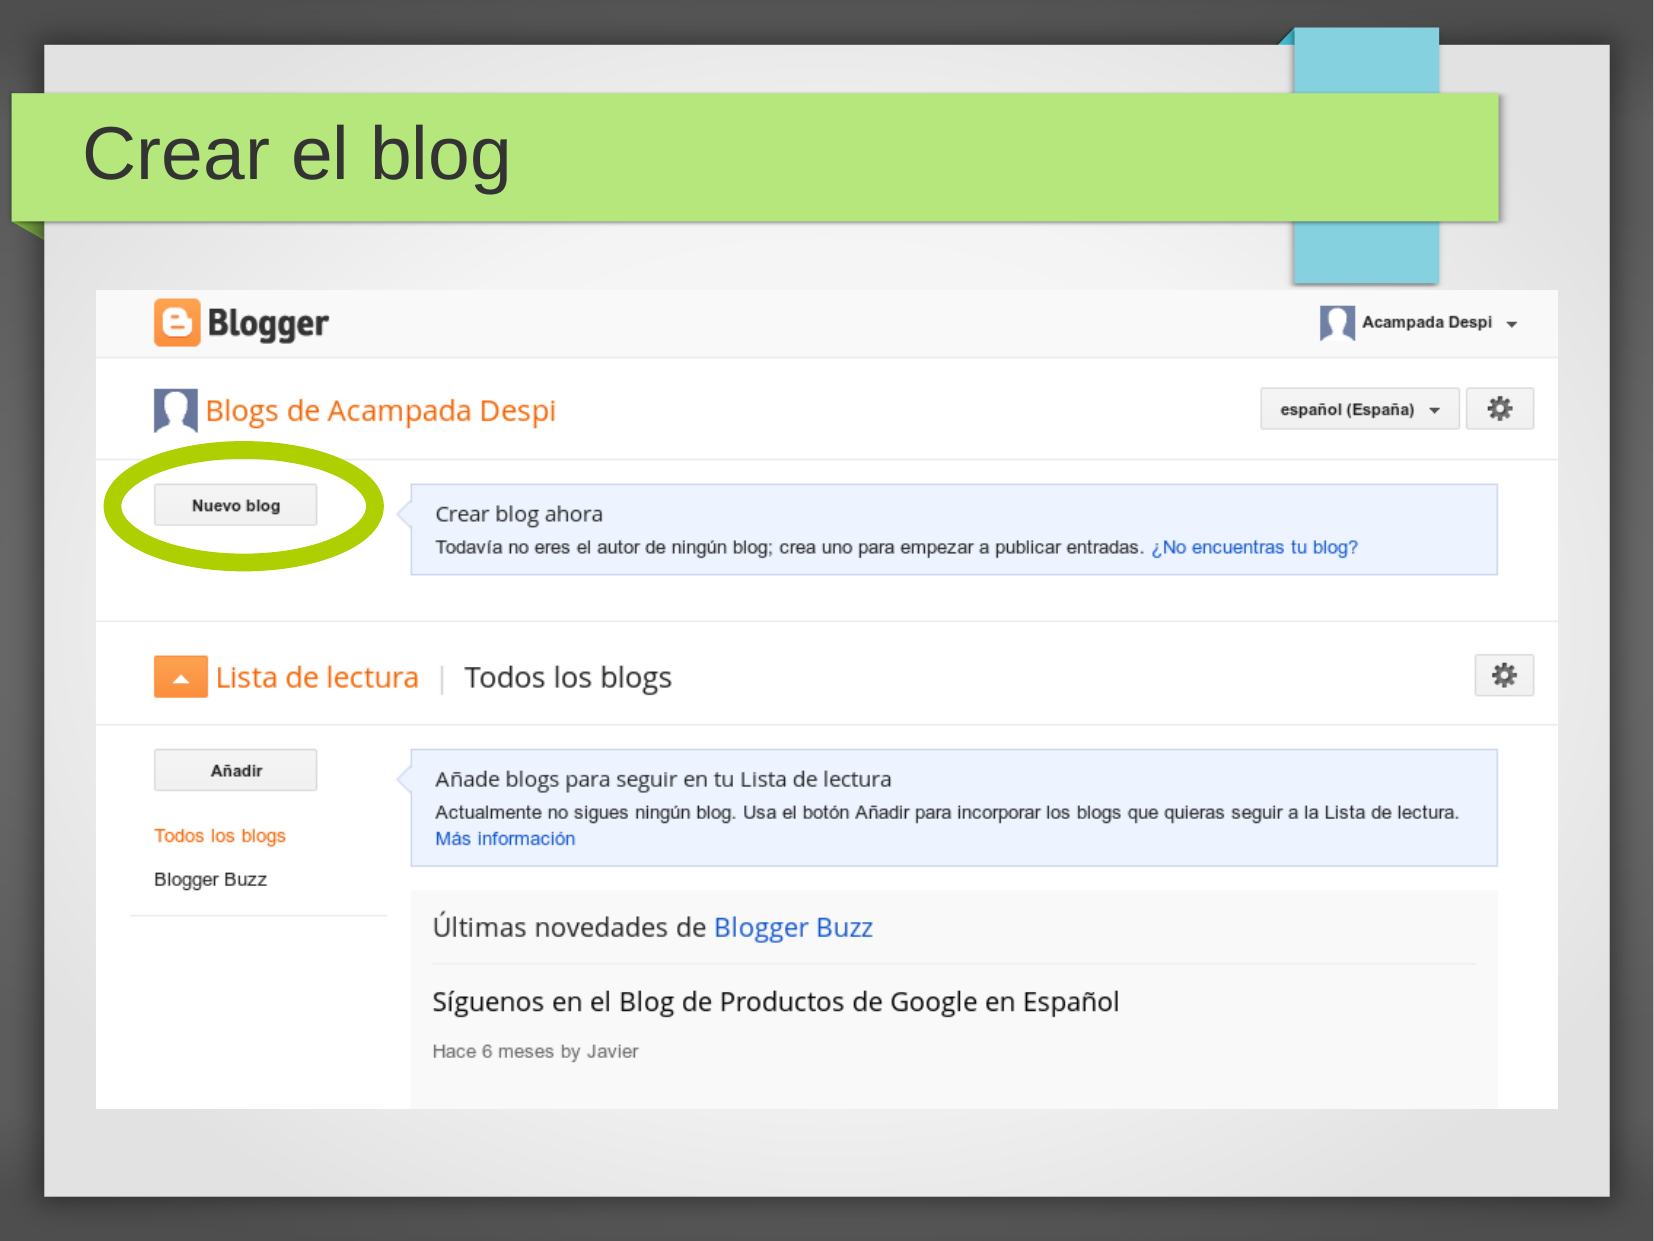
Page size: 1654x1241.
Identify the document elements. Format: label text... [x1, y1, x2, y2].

picture [0, 0, 1654, 1241]
title Crear el blog [82, 100, 1241, 207]
